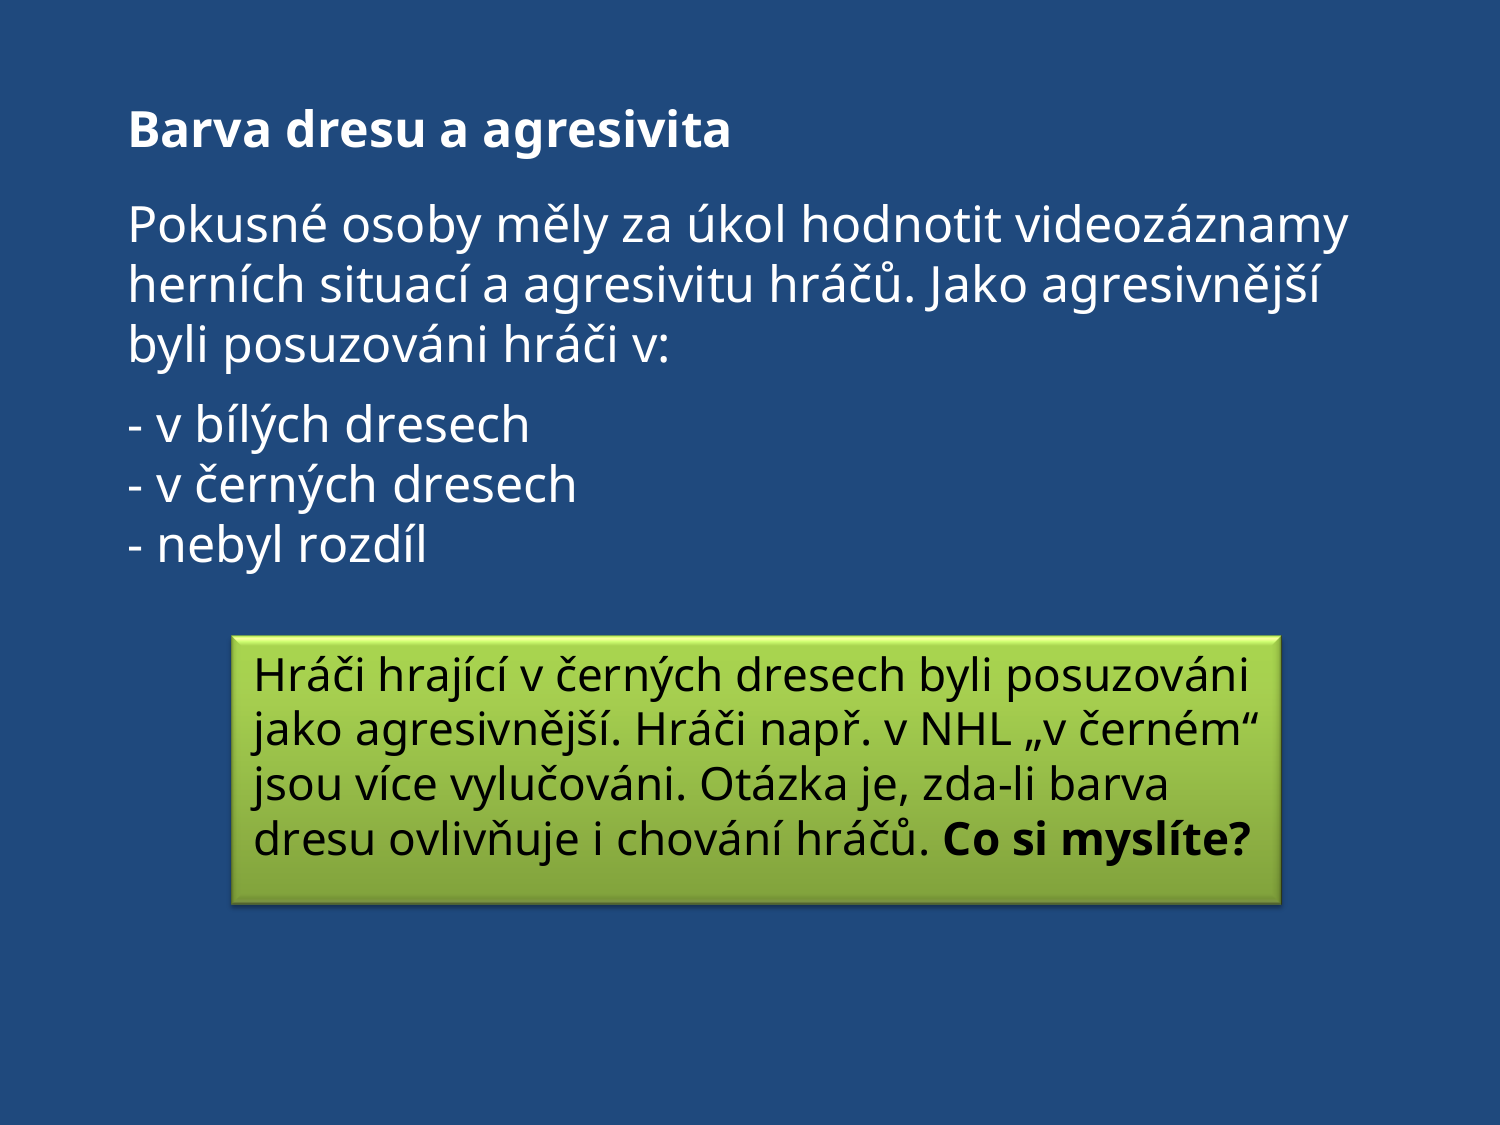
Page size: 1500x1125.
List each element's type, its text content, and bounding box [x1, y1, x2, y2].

text_box Hráči hrající v černých dresech byli posuzováni jako agresivnější. Hráči např. v NHL „v černém“ jsou více vylučováni. Otázka je, zda-li barva dresu ovlivňuje i chování hráčů. Co si myslíte? [231, 637, 1282, 905]
title Barva dresu a agresivita Pokusné osoby měly za úkol hodnotit videozáznamy herních situací a agresivitu hráčů. Jako agresivnější byli posuzováni hráči v: - v bílých dresech - v černých dresech - nebyl rozdíl [112, 89, 1388, 610]
picture [212, 623, 1312, 917]
